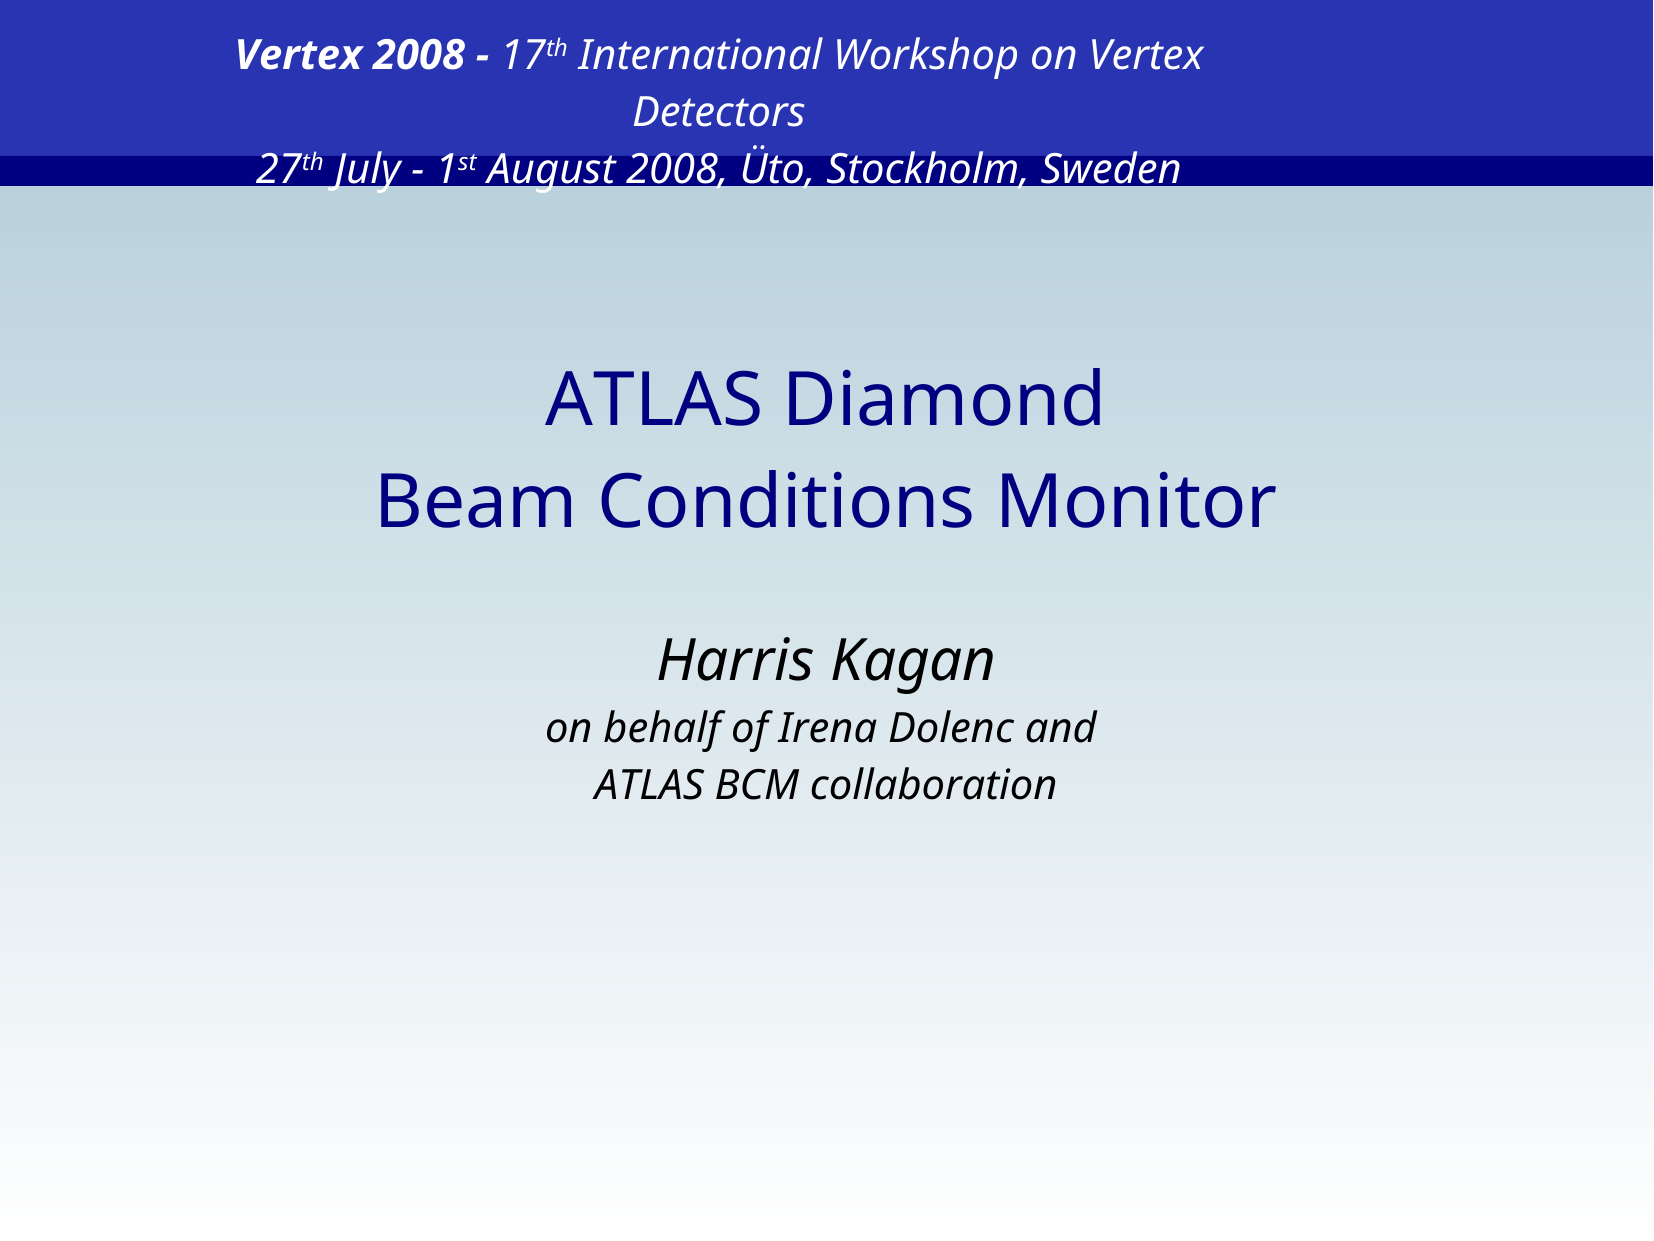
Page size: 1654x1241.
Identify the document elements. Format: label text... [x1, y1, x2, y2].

text_box Vertex 2008 - 17th International Workshop on Vertex Detectors 27th July - 1st August 2008, Üto, Stockholm, Sweden [219, 17, 1396, 186]
subtitle ATLAS Diamond Beam Conditions Monitor Harris Kagan on behalf of Irena Dolenc and ATLAS BCM collaboration [82, 389, 1571, 1110]
